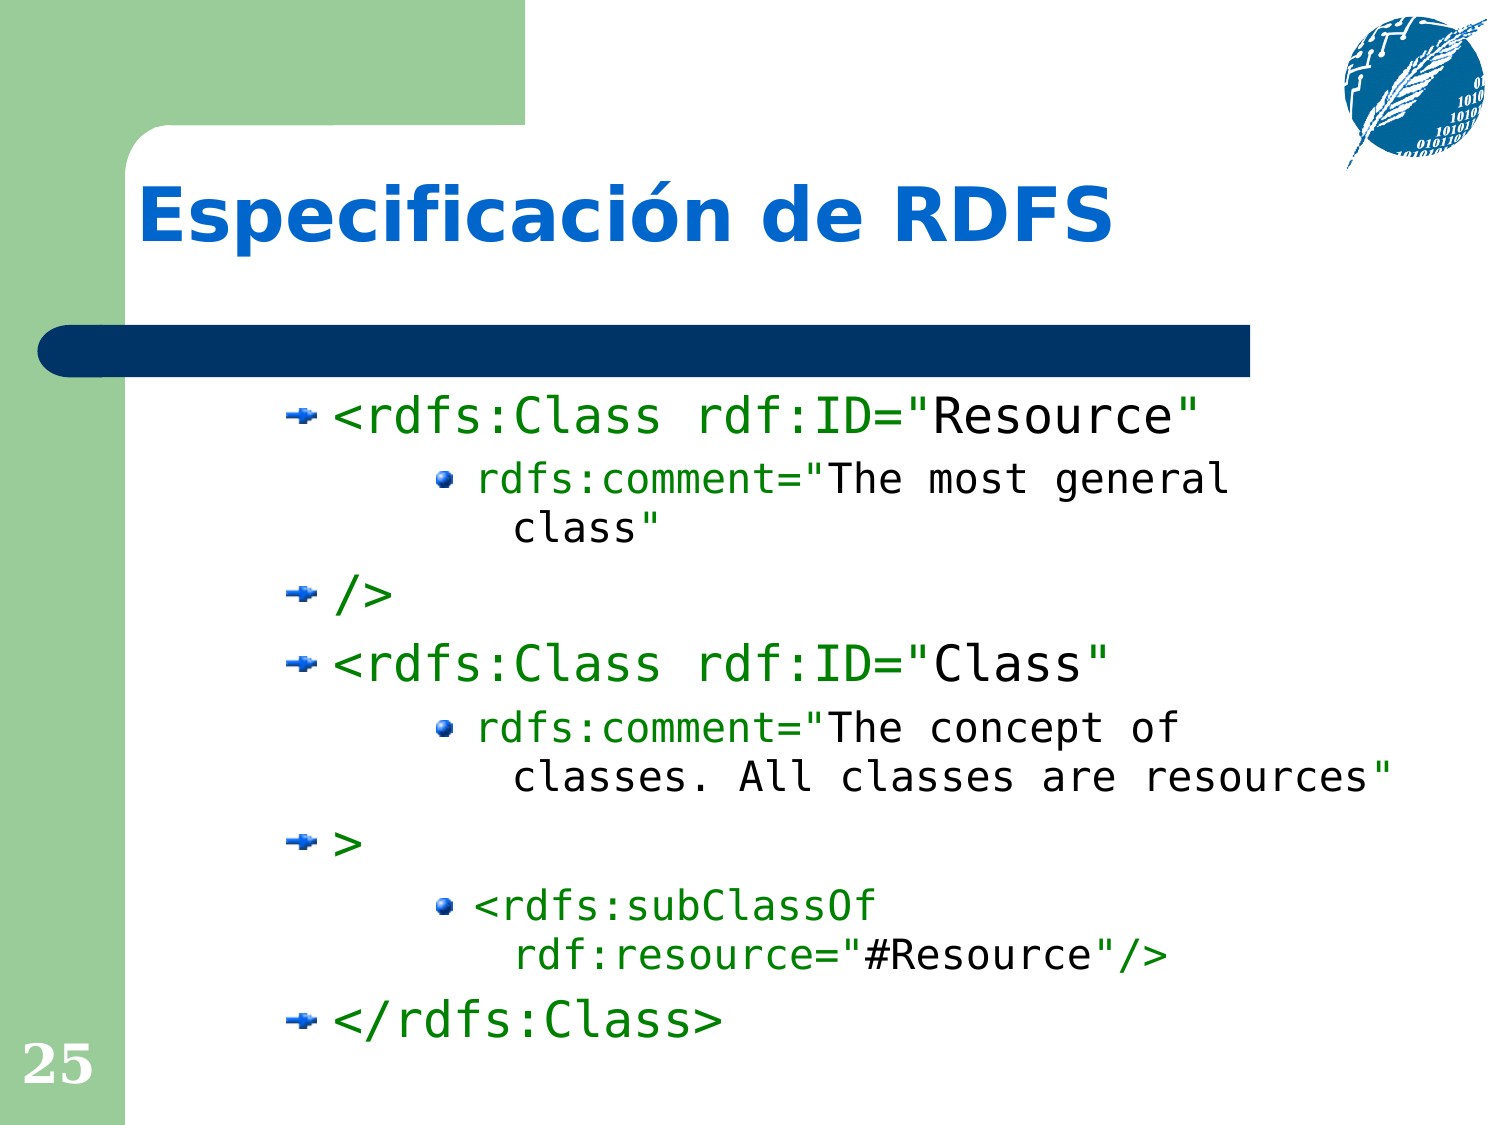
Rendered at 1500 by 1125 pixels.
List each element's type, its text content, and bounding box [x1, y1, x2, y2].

title Especificación de RDFS [136, 135, 1413, 301]
picture [1341, 15, 1487, 172]
list <rdfs:Class rdf:ID="Resource" rdfs:comment="The most general class" /> <rdfs:Class rdf:ID="Class" rdfs:comment="The concept of classes. All classes are resources" > <rdfs:subClassOf rdf:resource="#Resource"/> </rdfs:Class> [136, 386, 1399, 1121]
picture [1436, 127, 1450, 136]
picture [1416, 140, 1425, 149]
picture [1427, 138, 1431, 148]
picture [1433, 139, 1440, 147]
